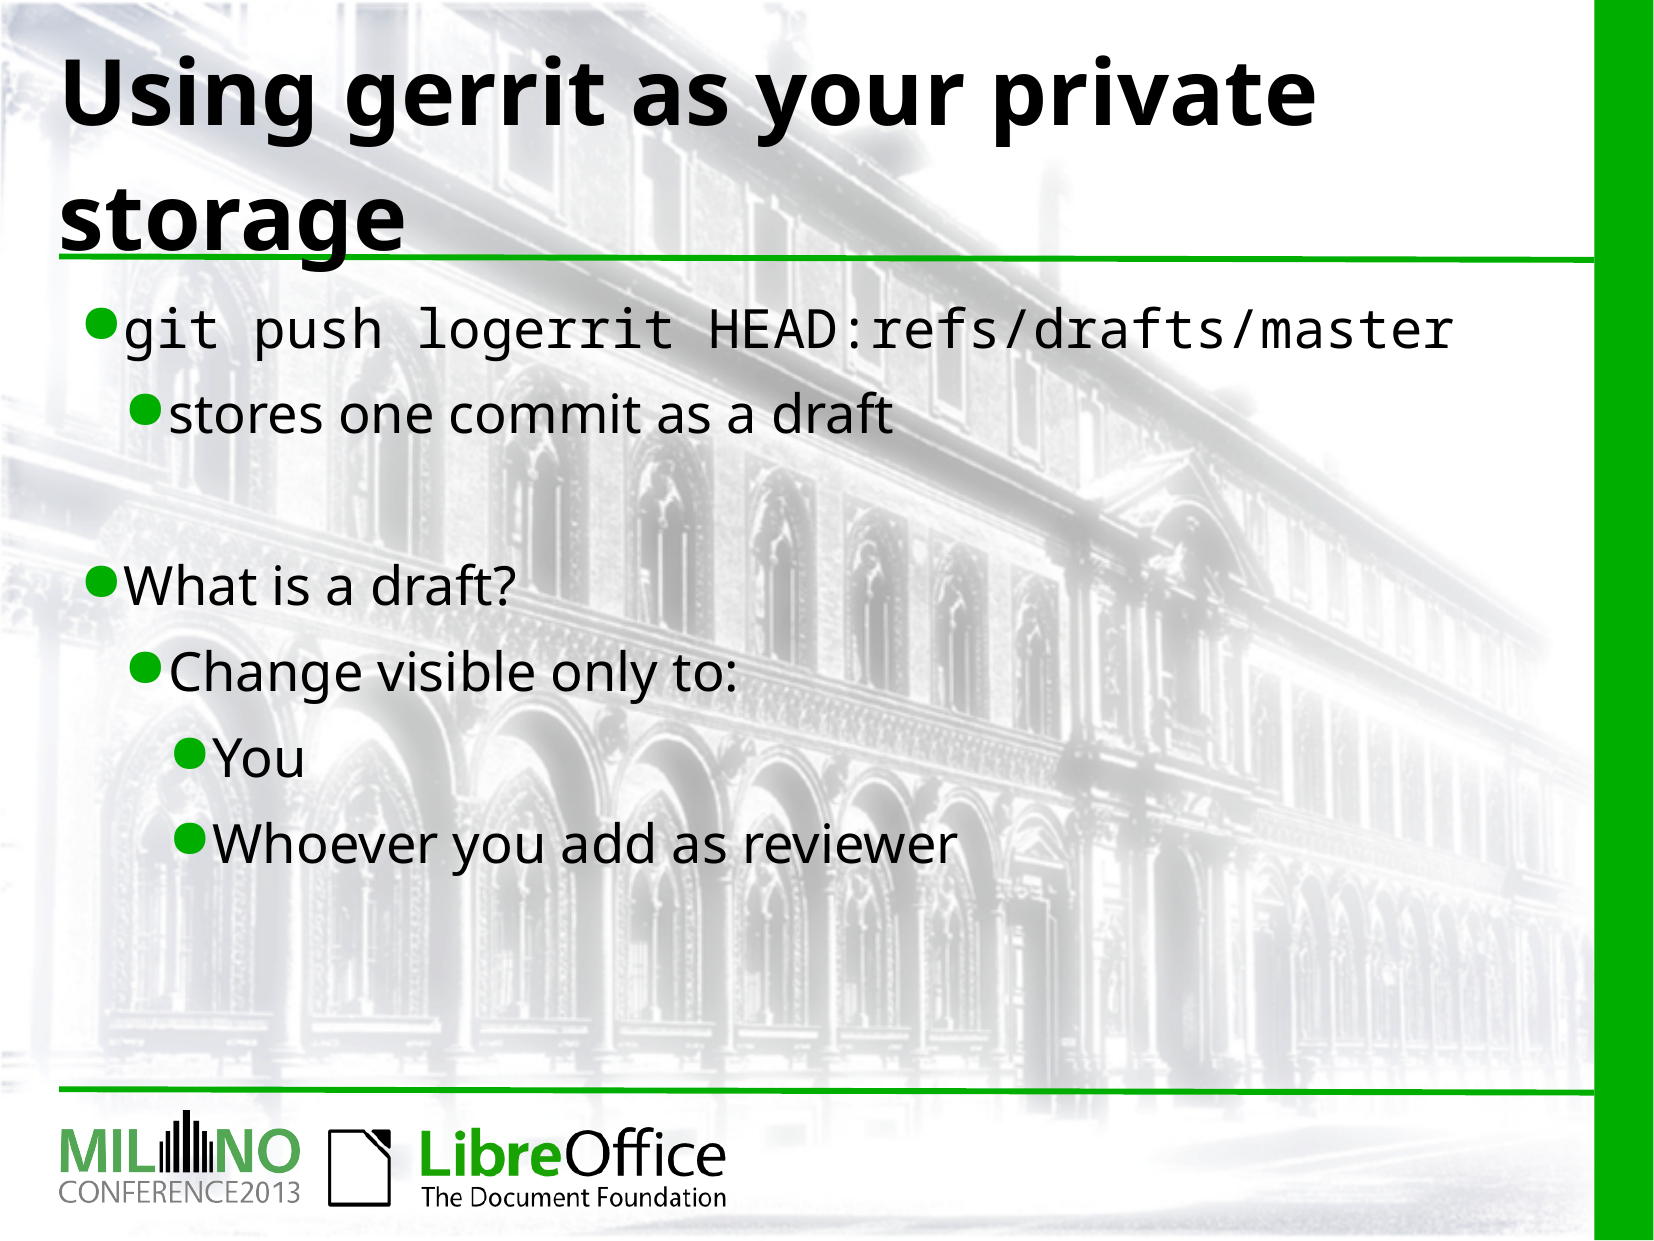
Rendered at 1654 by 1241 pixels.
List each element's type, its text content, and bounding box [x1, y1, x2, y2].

picture [0, 1, 1594, 1241]
title Using gerrit as your private storage [59, 49, 1548, 257]
list git push logerrit HEAD:refs/drafts/master stores one commit as a draft What is a draft? Change visible only to: You Whoever you add as reviewer [35, 290, 1524, 1010]
